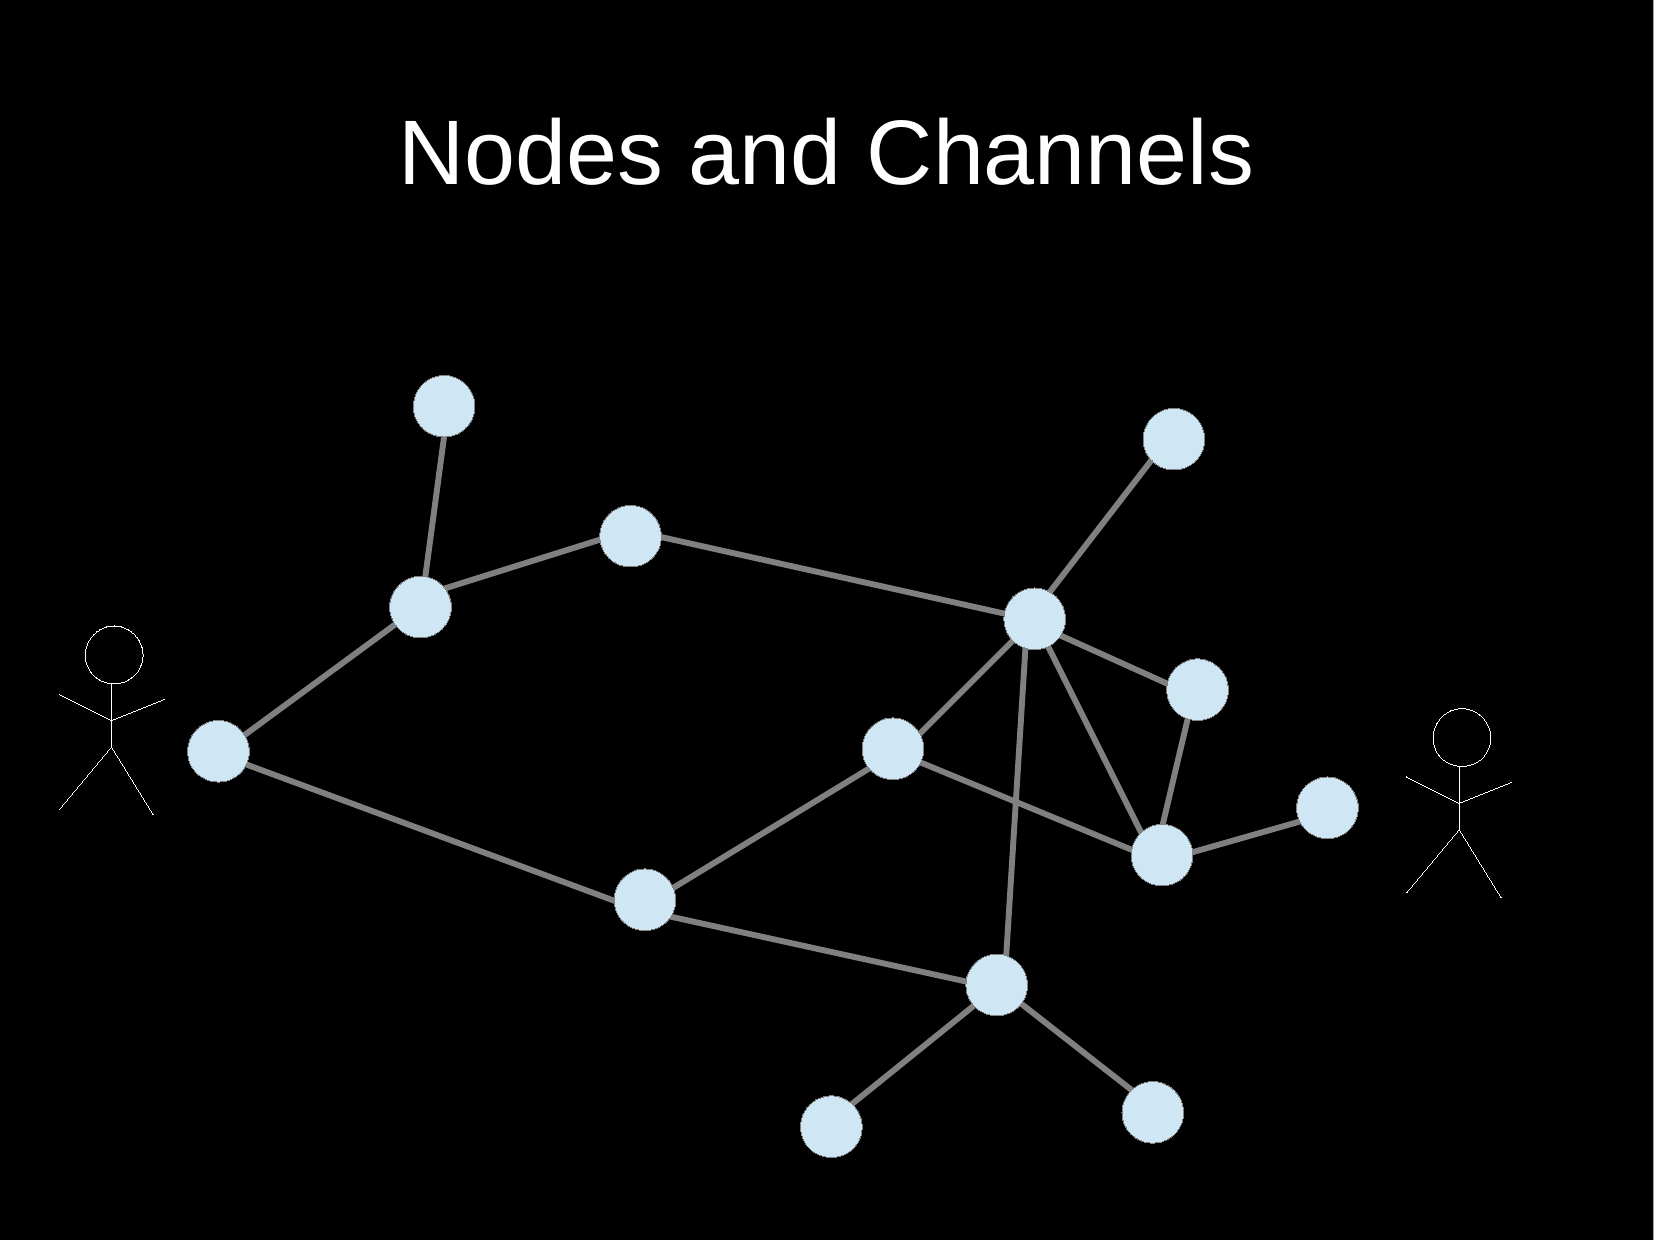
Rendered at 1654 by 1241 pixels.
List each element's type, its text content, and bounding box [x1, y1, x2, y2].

text_box [965, 954, 1028, 1016]
text_box [1296, 776, 1359, 839]
text_box [599, 505, 662, 567]
text_box [800, 1095, 863, 1158]
text_box [413, 375, 475, 438]
text_box [862, 717, 924, 780]
title Nodes and Channels [82, 49, 1571, 257]
text_box [1131, 824, 1193, 886]
text_box [614, 868, 676, 931]
text_box [1143, 408, 1205, 470]
text_box [187, 720, 250, 783]
text_box [389, 576, 452, 638]
text_box [1003, 587, 1066, 650]
text_box [1166, 658, 1229, 721]
text_box [1121, 1081, 1184, 1144]
